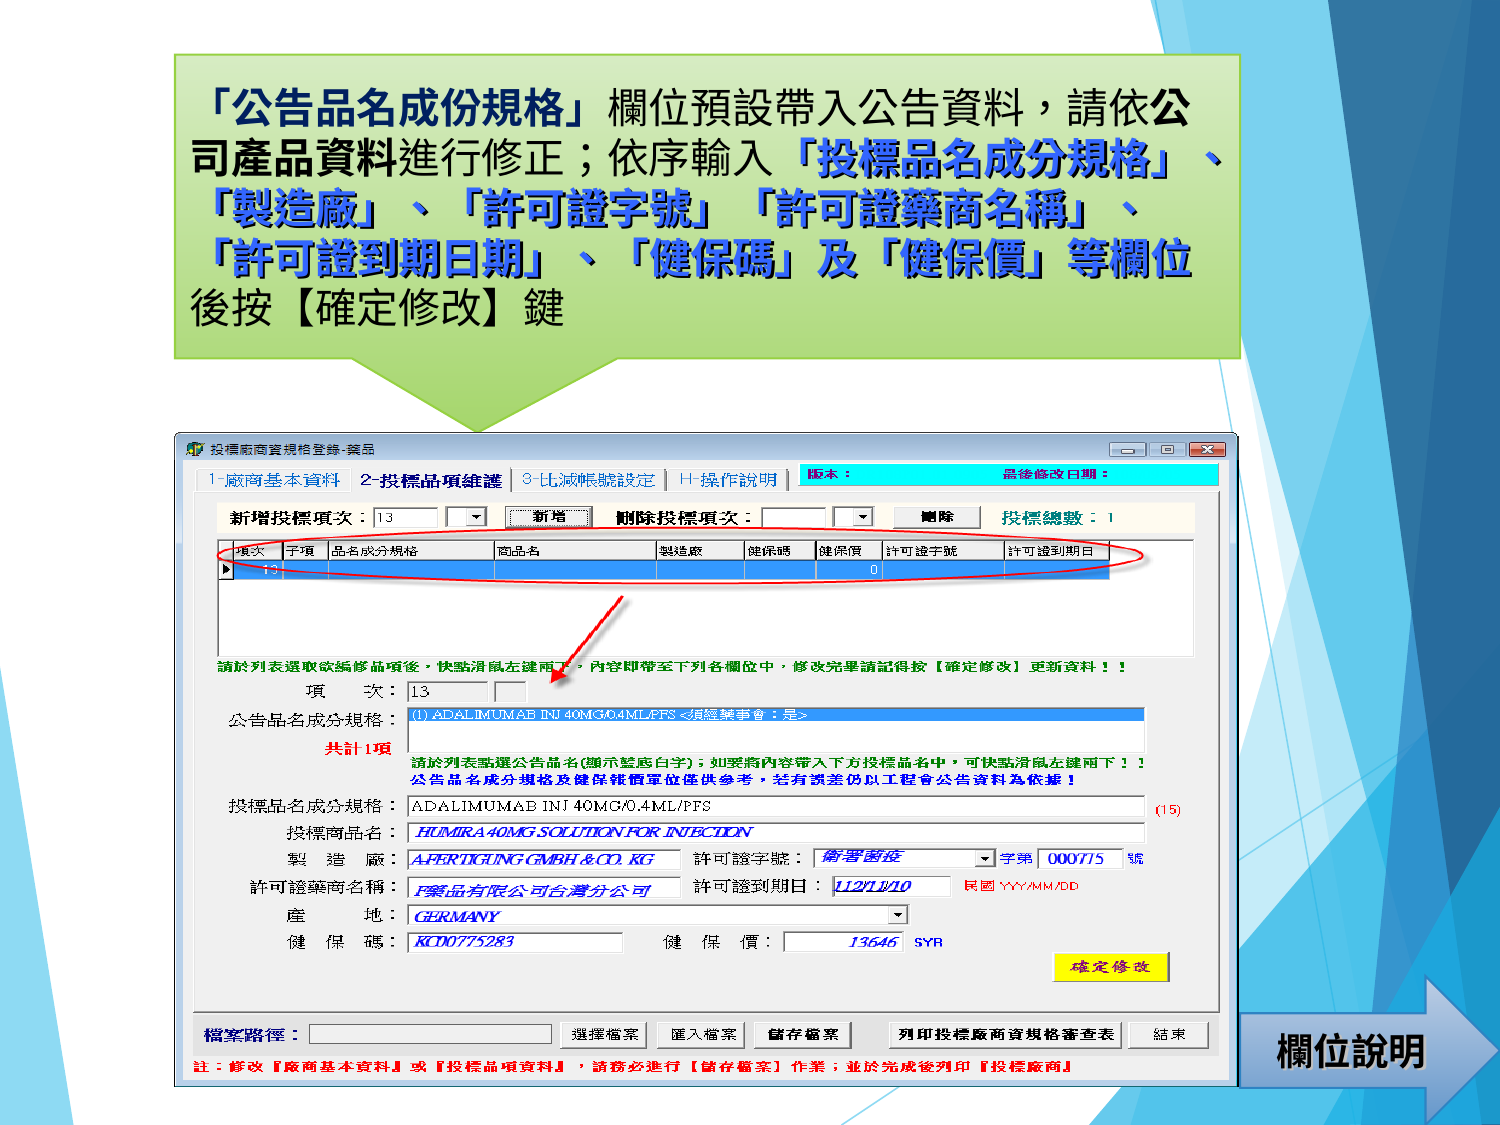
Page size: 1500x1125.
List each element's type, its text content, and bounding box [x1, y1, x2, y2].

text_box 「公告品名成份規格」欄位預設帶入公告資料，請依公司產品資料進行修正；依序輸入「投標品名成分規格」、「製造廠」、「許可證字號」「許可證藥商名稱」、「許可證到期日期」、「健保碼」及「健保價」等欄位後按【確定修改】鍵 [174, 54, 1241, 432]
picture [174, 432, 1239, 1087]
text_box 欄位說明 [1240, 976, 1500, 1125]
